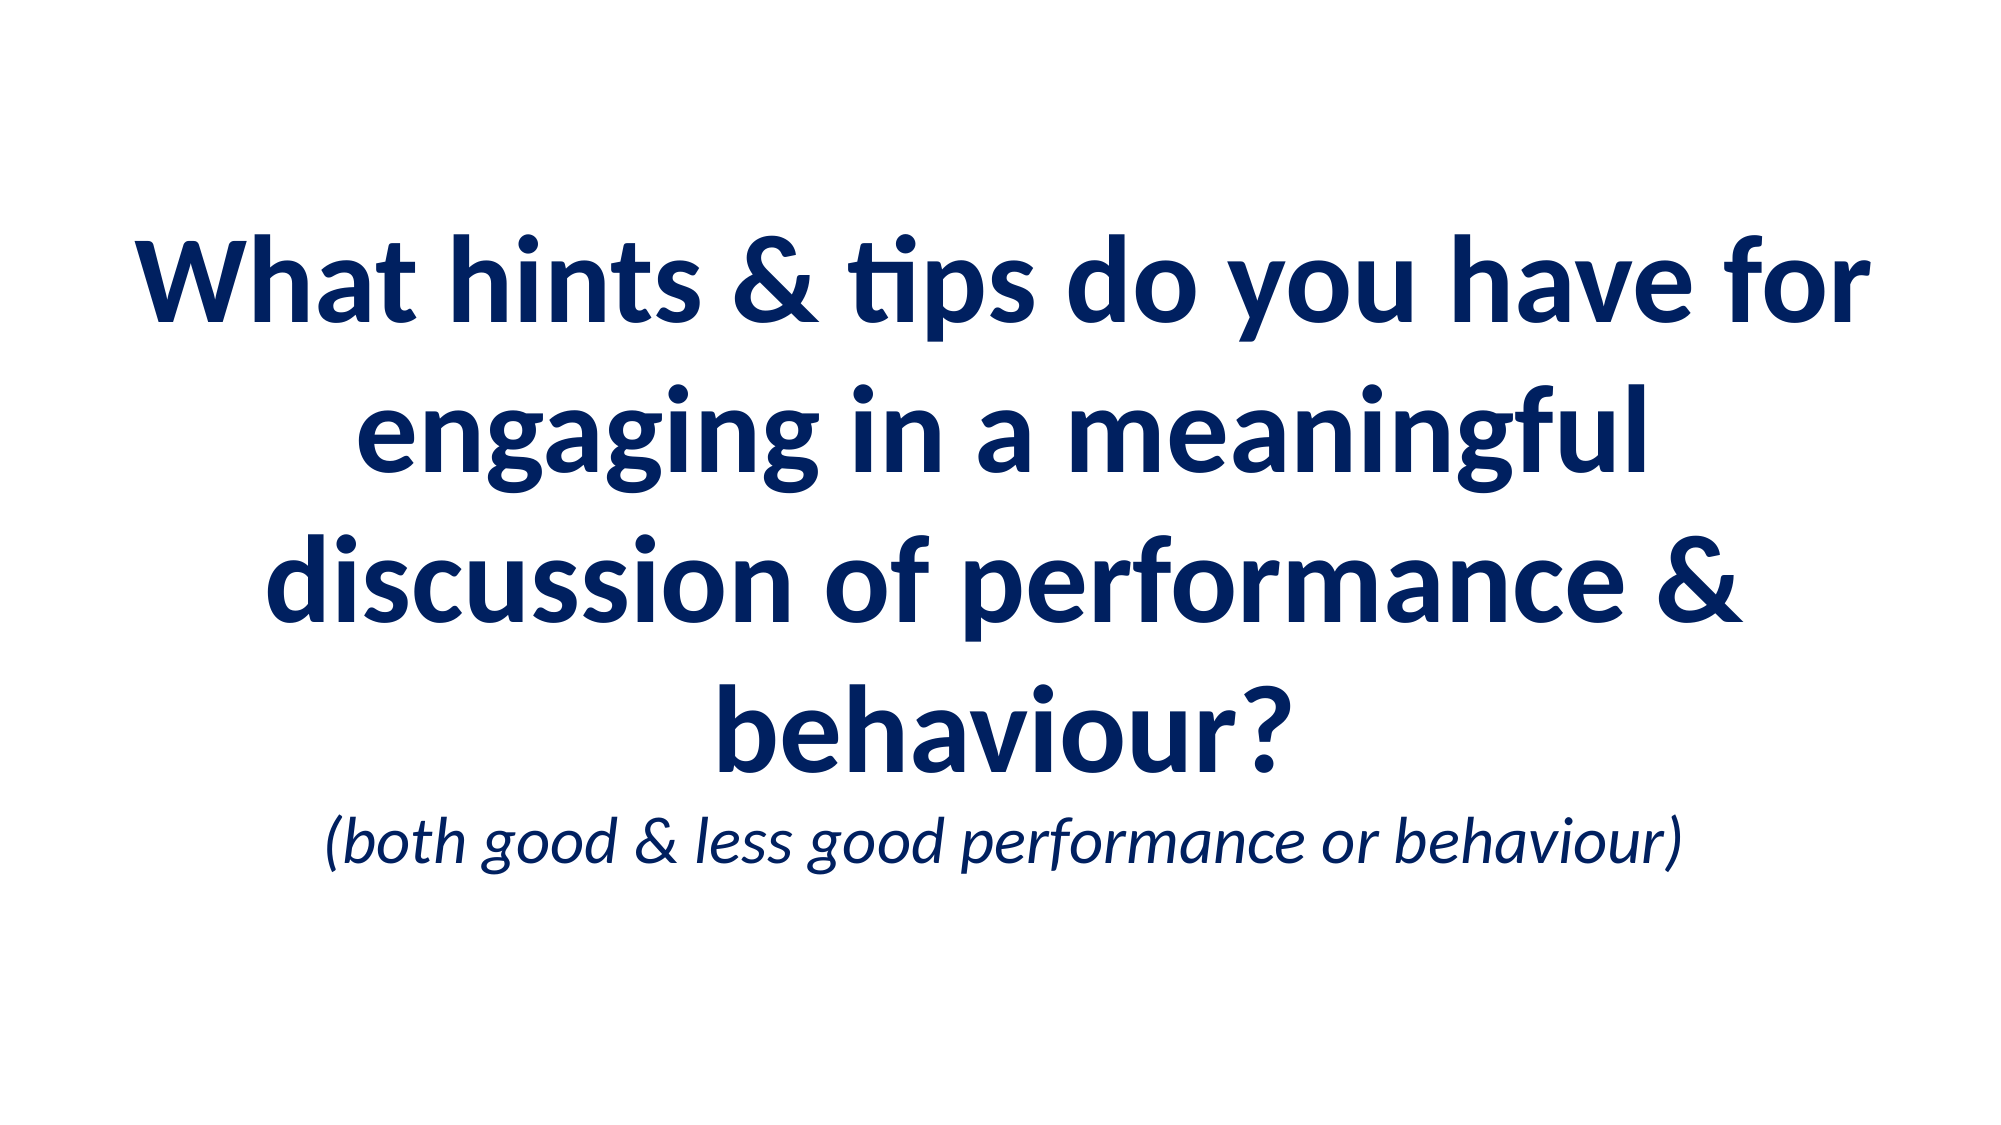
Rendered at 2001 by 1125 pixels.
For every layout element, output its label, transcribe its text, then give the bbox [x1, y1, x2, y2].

text_box What hints & tips do you have for engaging in a meaningful discussion of performance & behaviour? (both good & less good performance or behaviour) [107, 189, 1902, 902]
